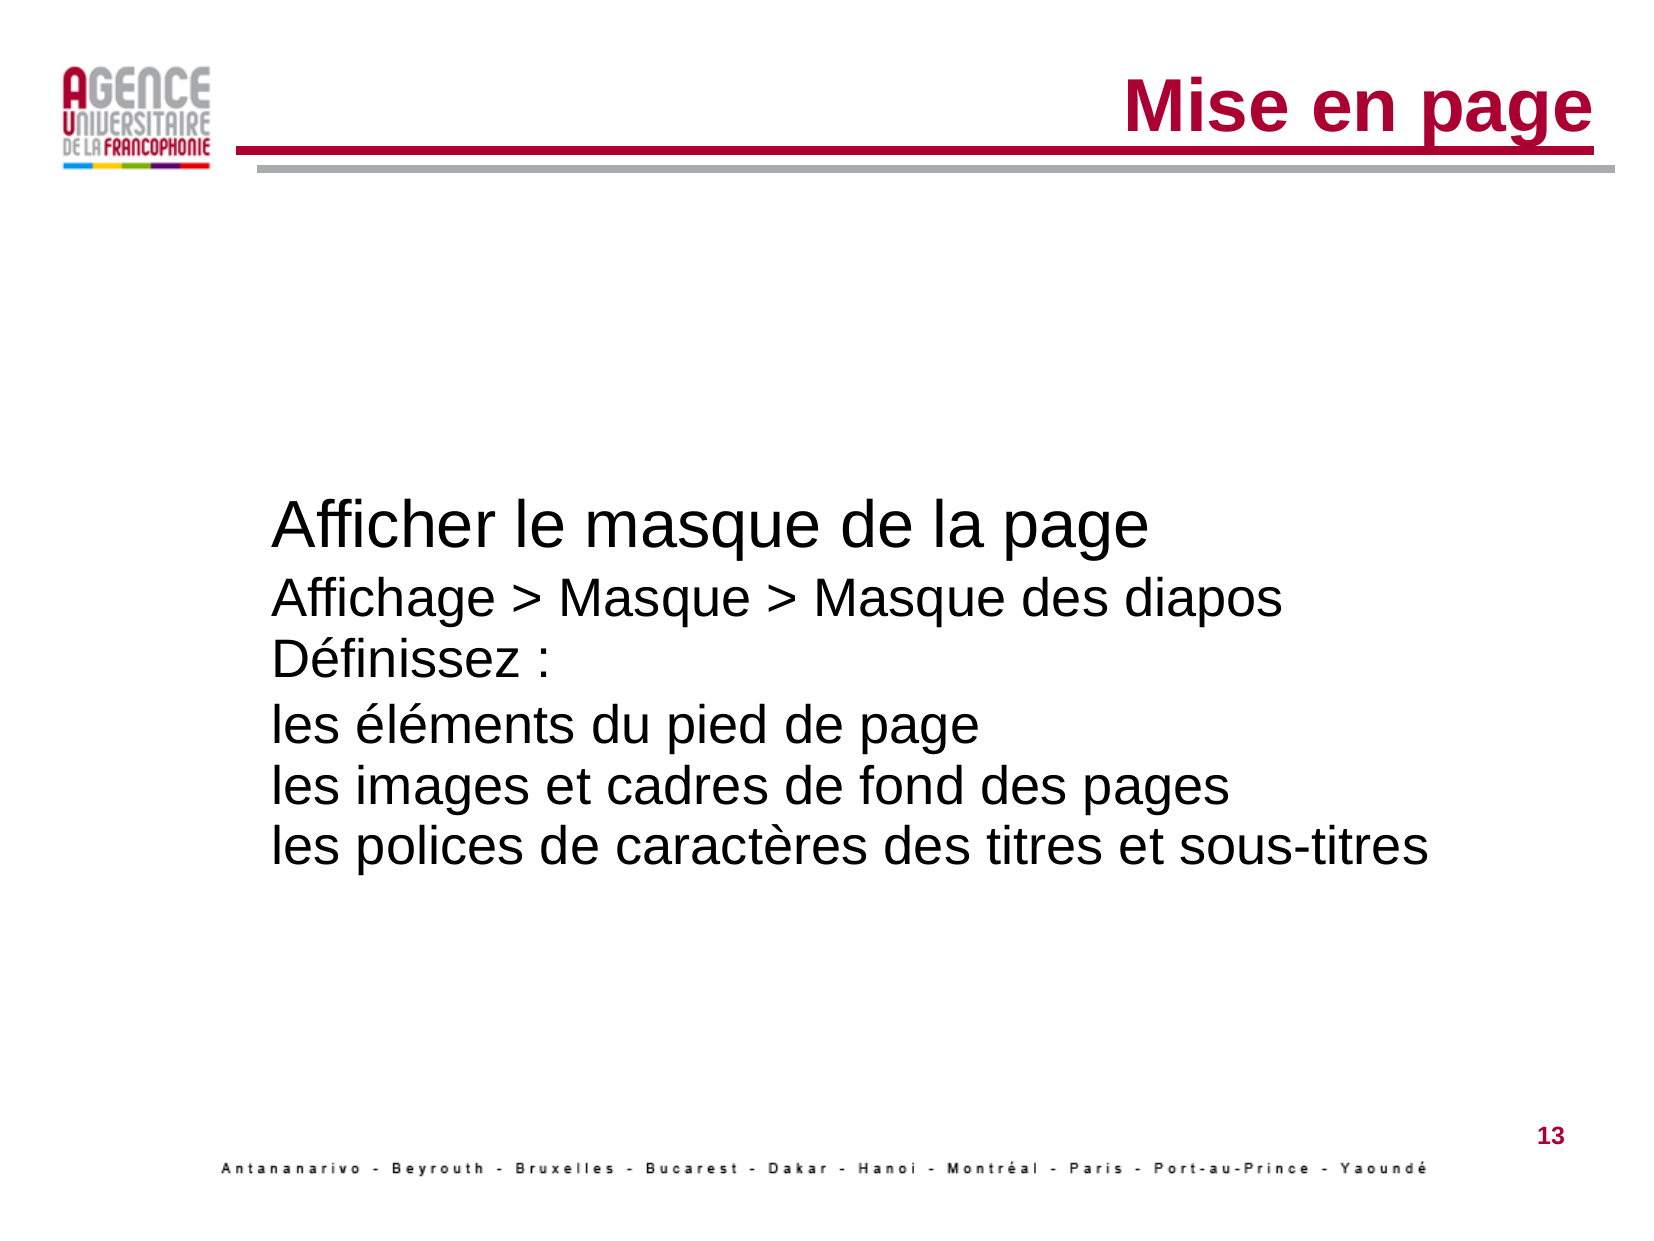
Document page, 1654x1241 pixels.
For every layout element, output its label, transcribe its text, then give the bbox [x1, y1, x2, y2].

subtitle Afficher le masque de la page Affichage > Masque > Masque des diapos Définissez : les éléments du pied de page les images et cadres de fond des pages les polices de caractères des titres et sous-titres [236, 241, 1595, 1123]
picture [29, 29, 1625, 1241]
title Mise en page [236, 59, 1595, 151]
